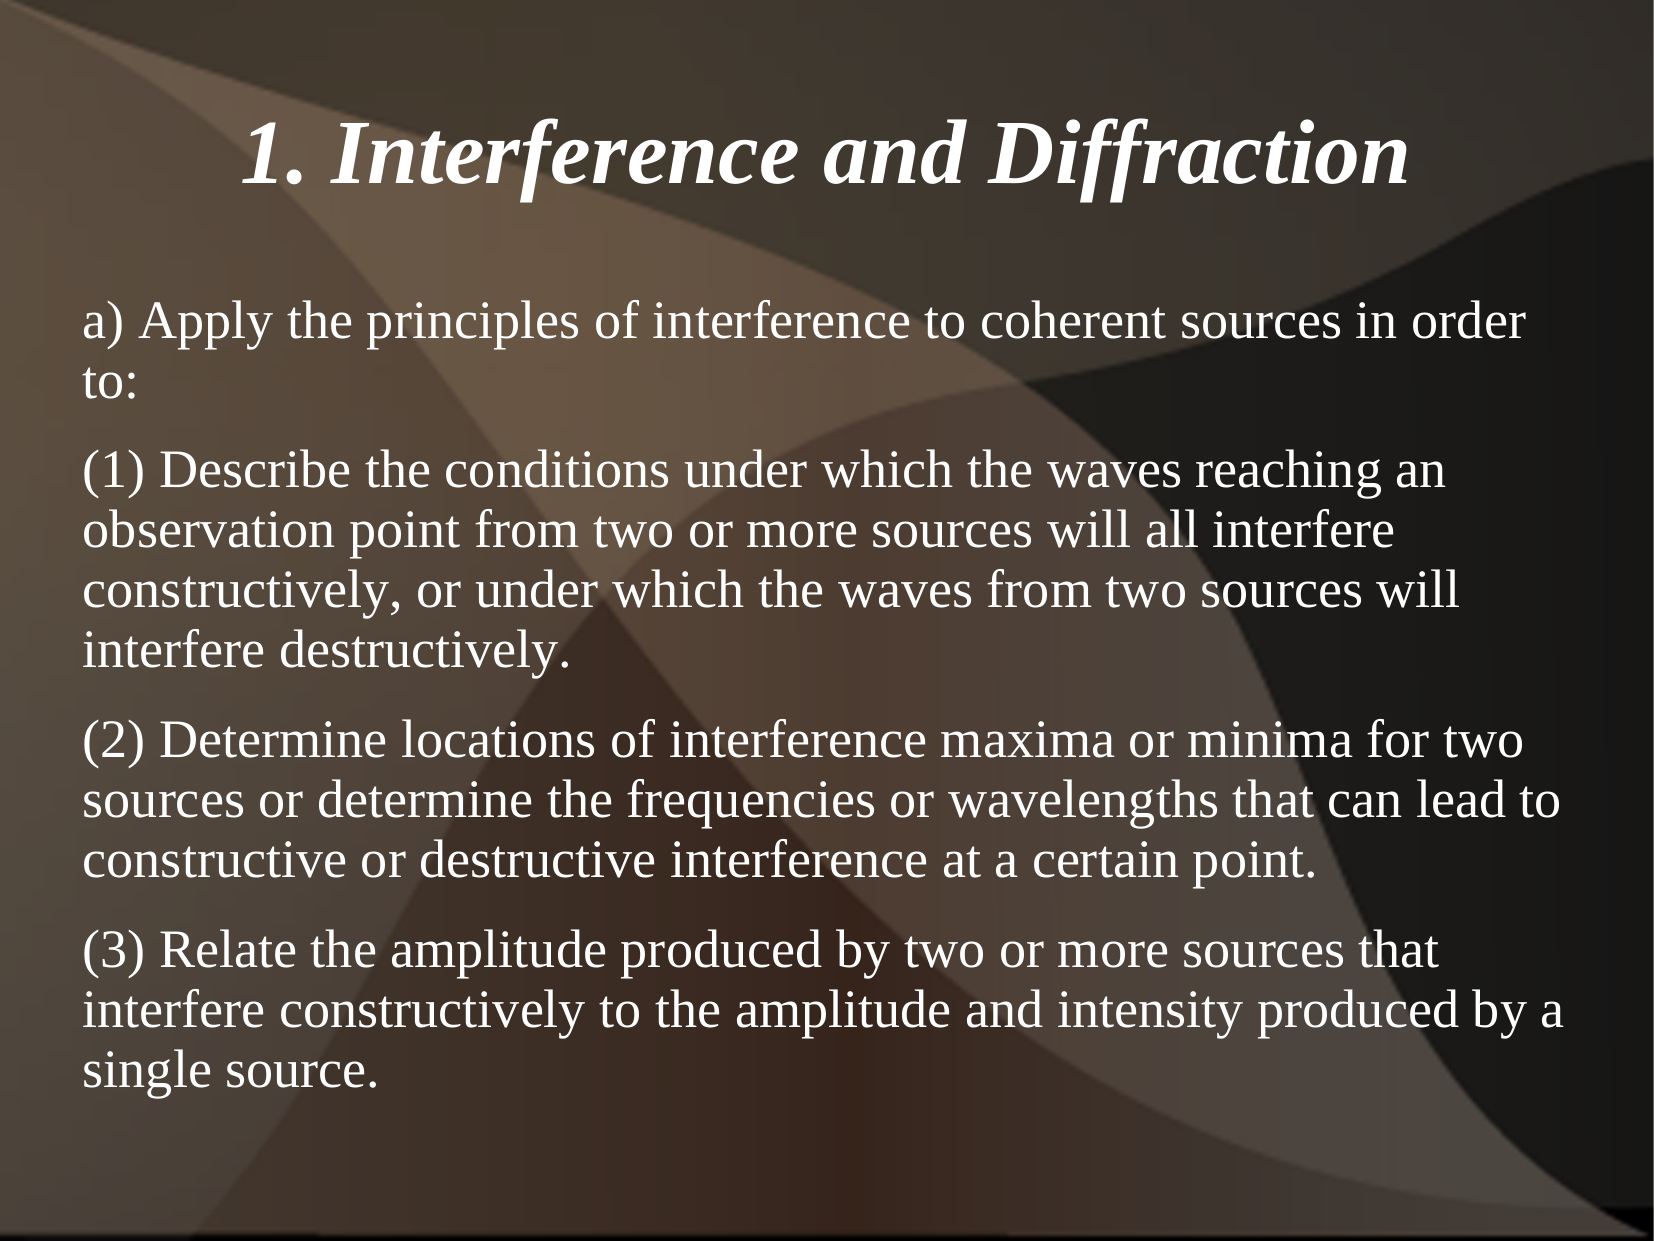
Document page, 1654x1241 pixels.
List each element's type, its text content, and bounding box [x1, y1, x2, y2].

picture [0, 0, 1654, 1241]
list a) Apply the principles of interference to coherent sources in order to: (1) Describe the conditions under which the waves reaching an observation point from two or more sources will all interfere constructively, or under which the waves from two sources will interfere destructively. (2) Determine locations of interference maxima or minima for two sources or determine the frequencies or wavelengths that can lead to constructive or destructive interference at a certain point. (3) Relate the amplitude produced by two or more sources that interfere constructively to the amplitude and intensity produced by a single source. [82, 290, 1571, 1215]
title 1. Interference and Diffraction [82, 49, 1571, 257]
